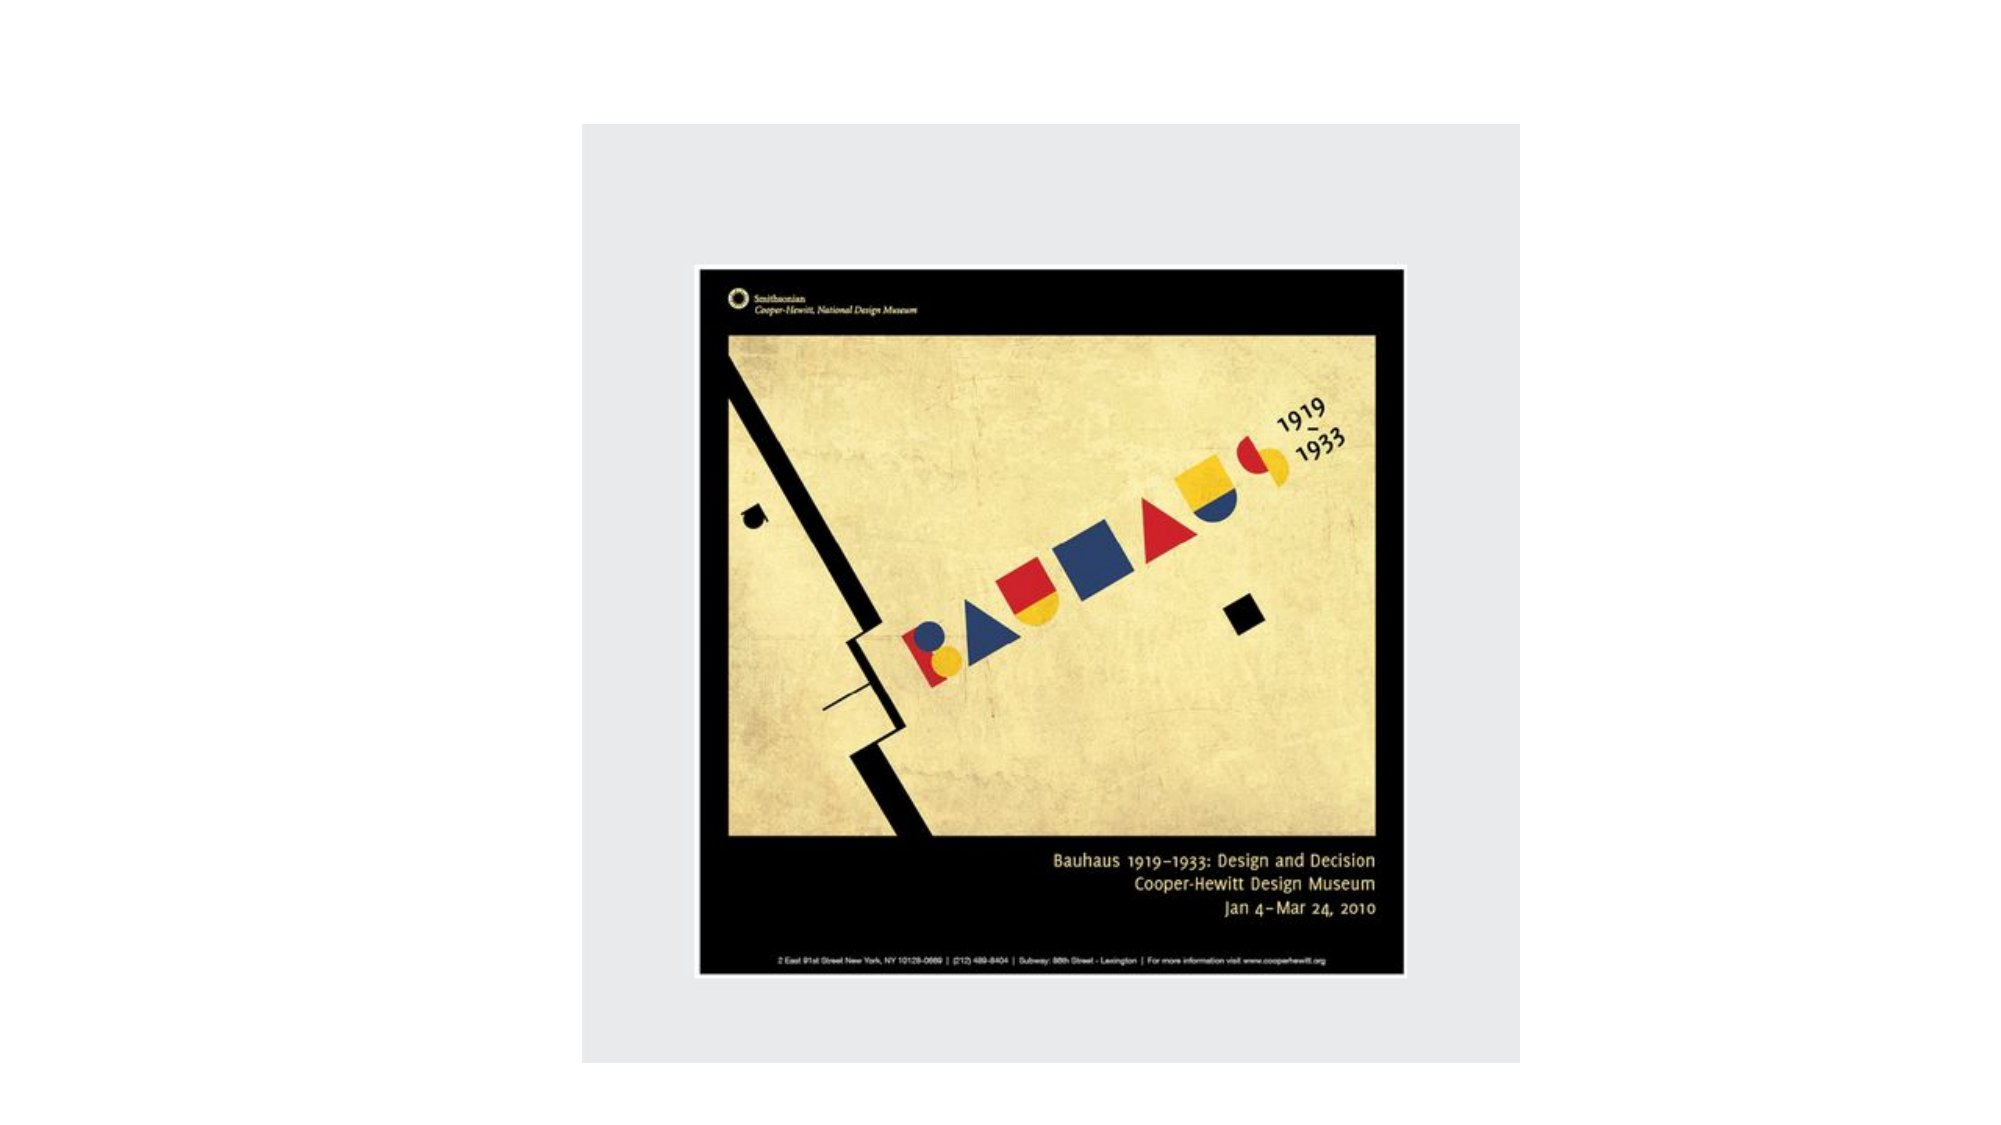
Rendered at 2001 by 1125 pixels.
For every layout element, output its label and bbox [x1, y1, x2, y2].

picture [582, 124, 1520, 1063]
